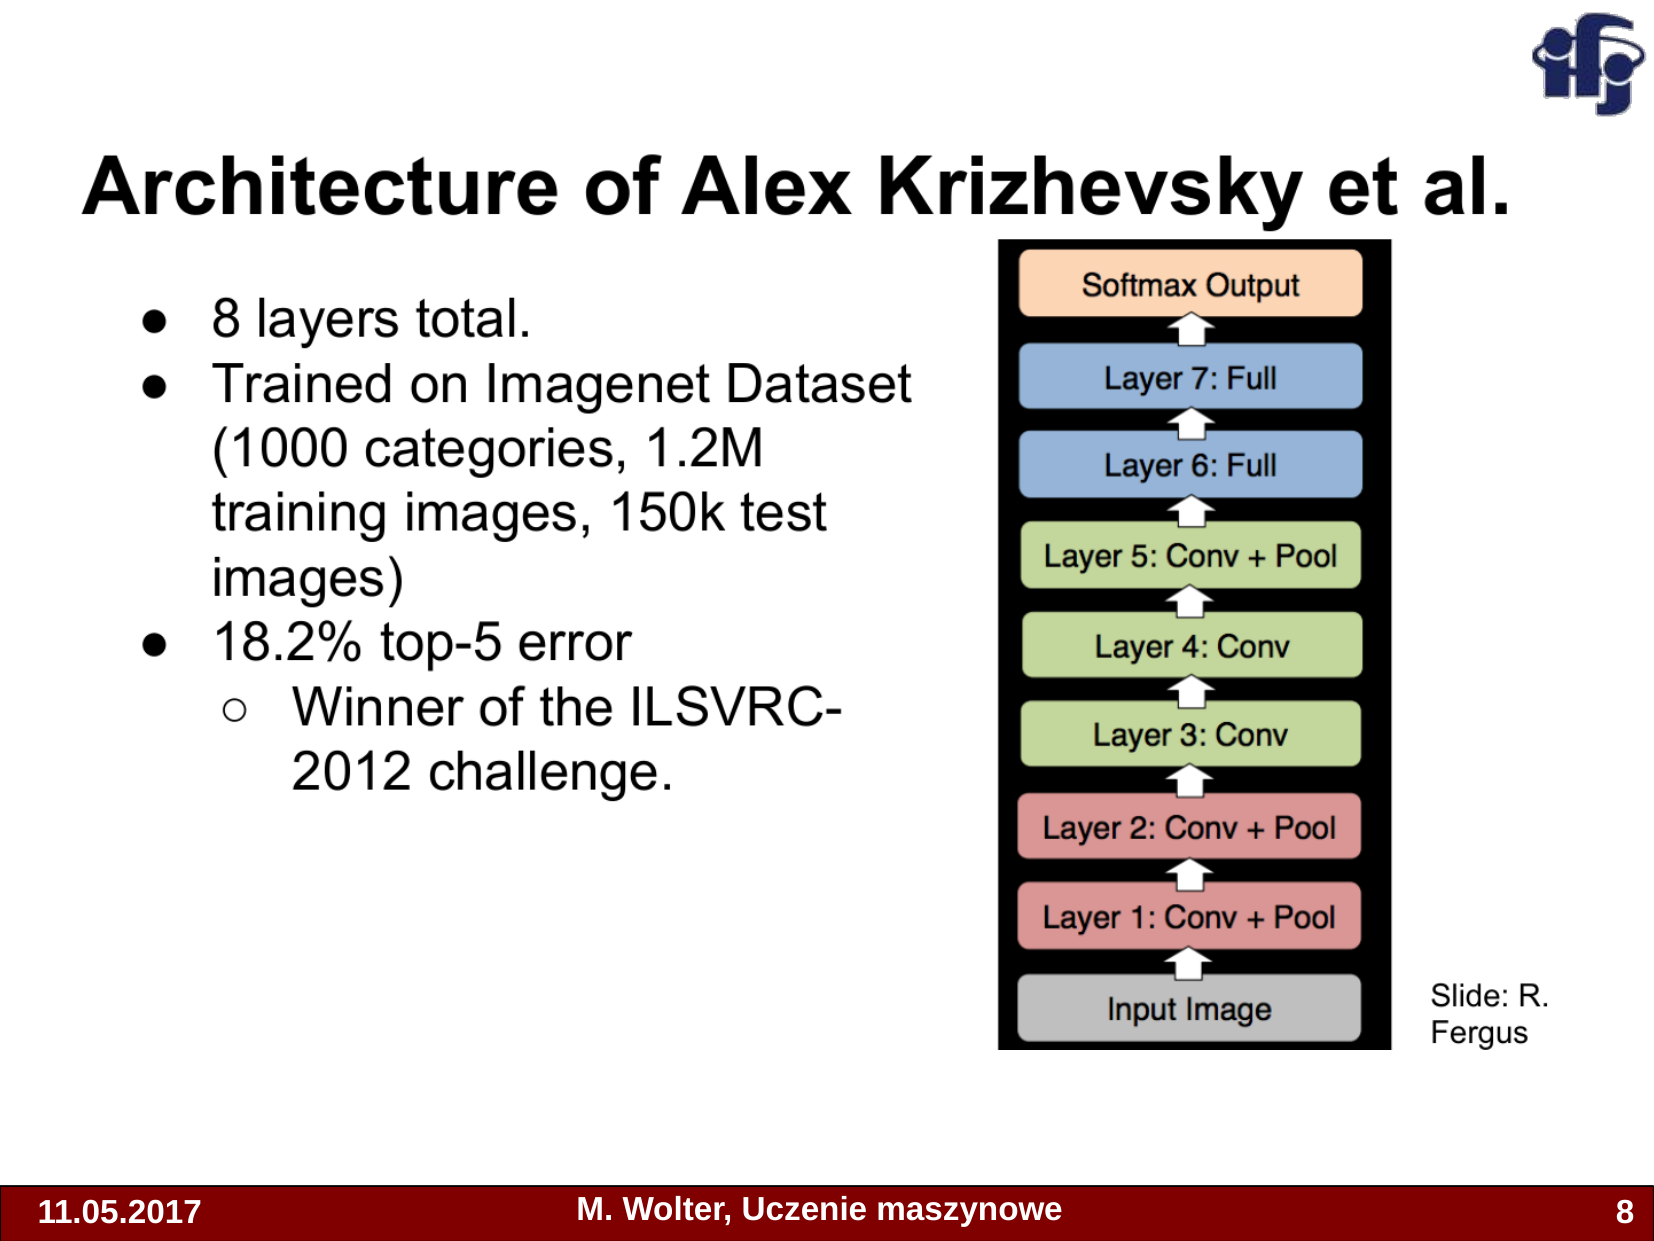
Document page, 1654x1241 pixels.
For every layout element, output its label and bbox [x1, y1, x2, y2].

picture [1525, 0, 1654, 129]
picture [60, 143, 1562, 1051]
